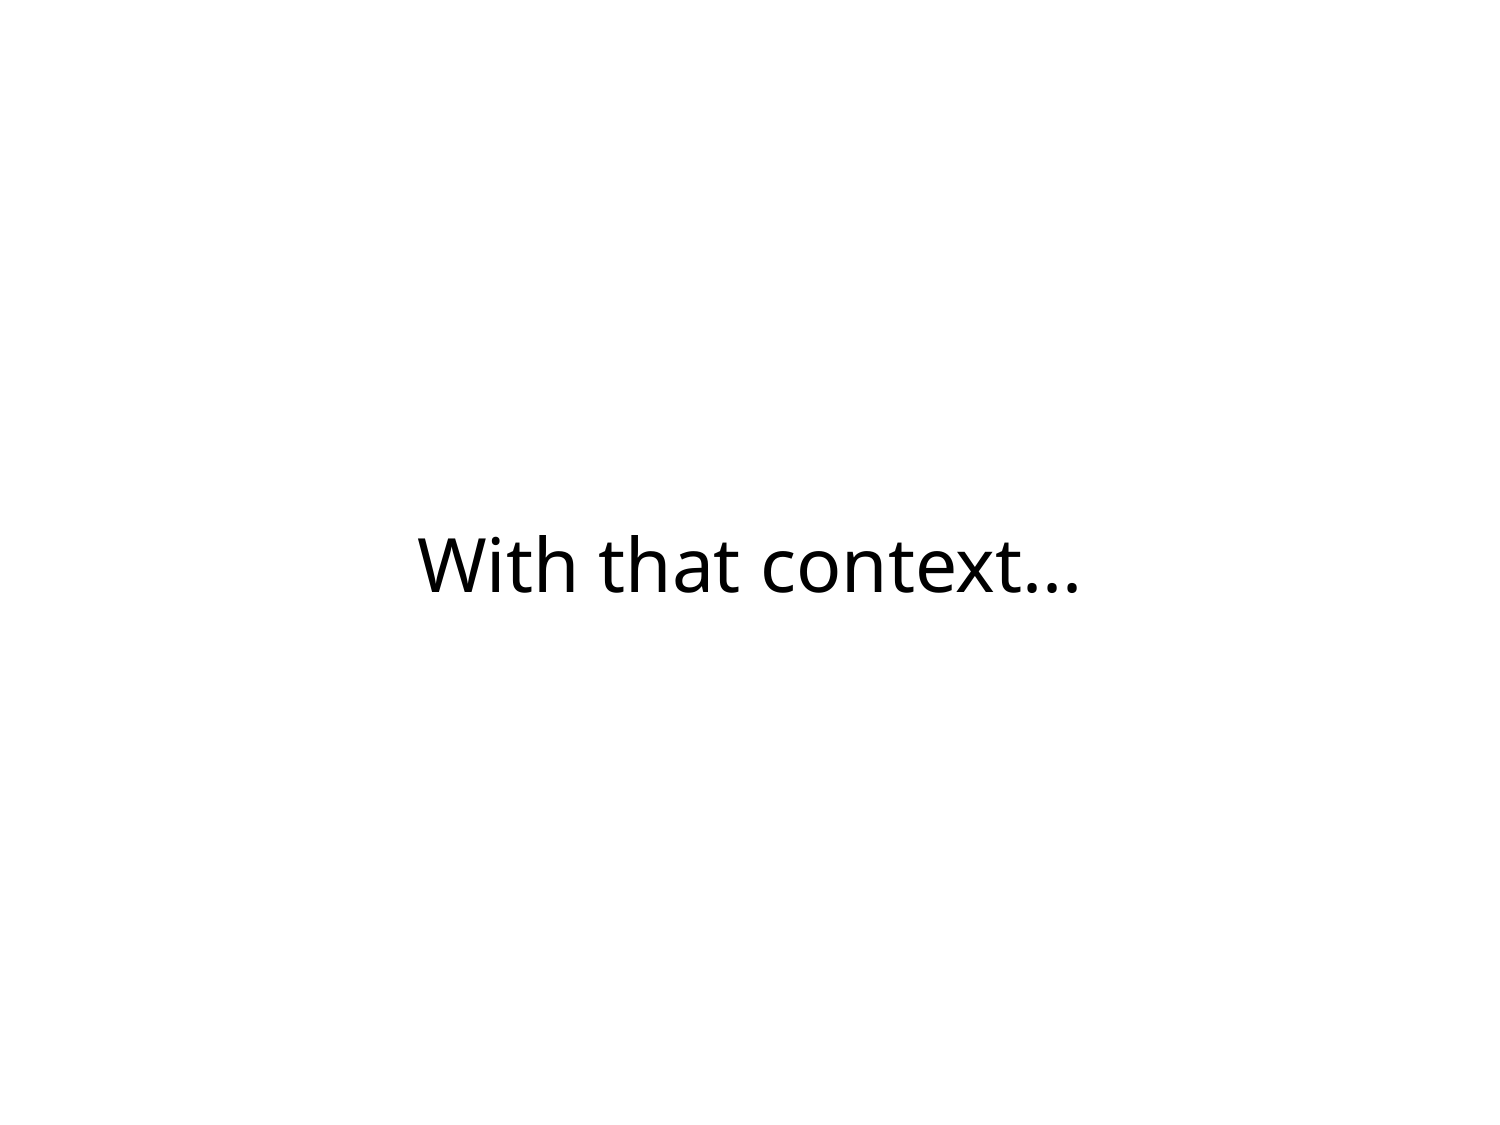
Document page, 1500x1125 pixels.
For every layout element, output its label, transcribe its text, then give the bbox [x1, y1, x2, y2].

title With that context... [51, 470, 1449, 655]
